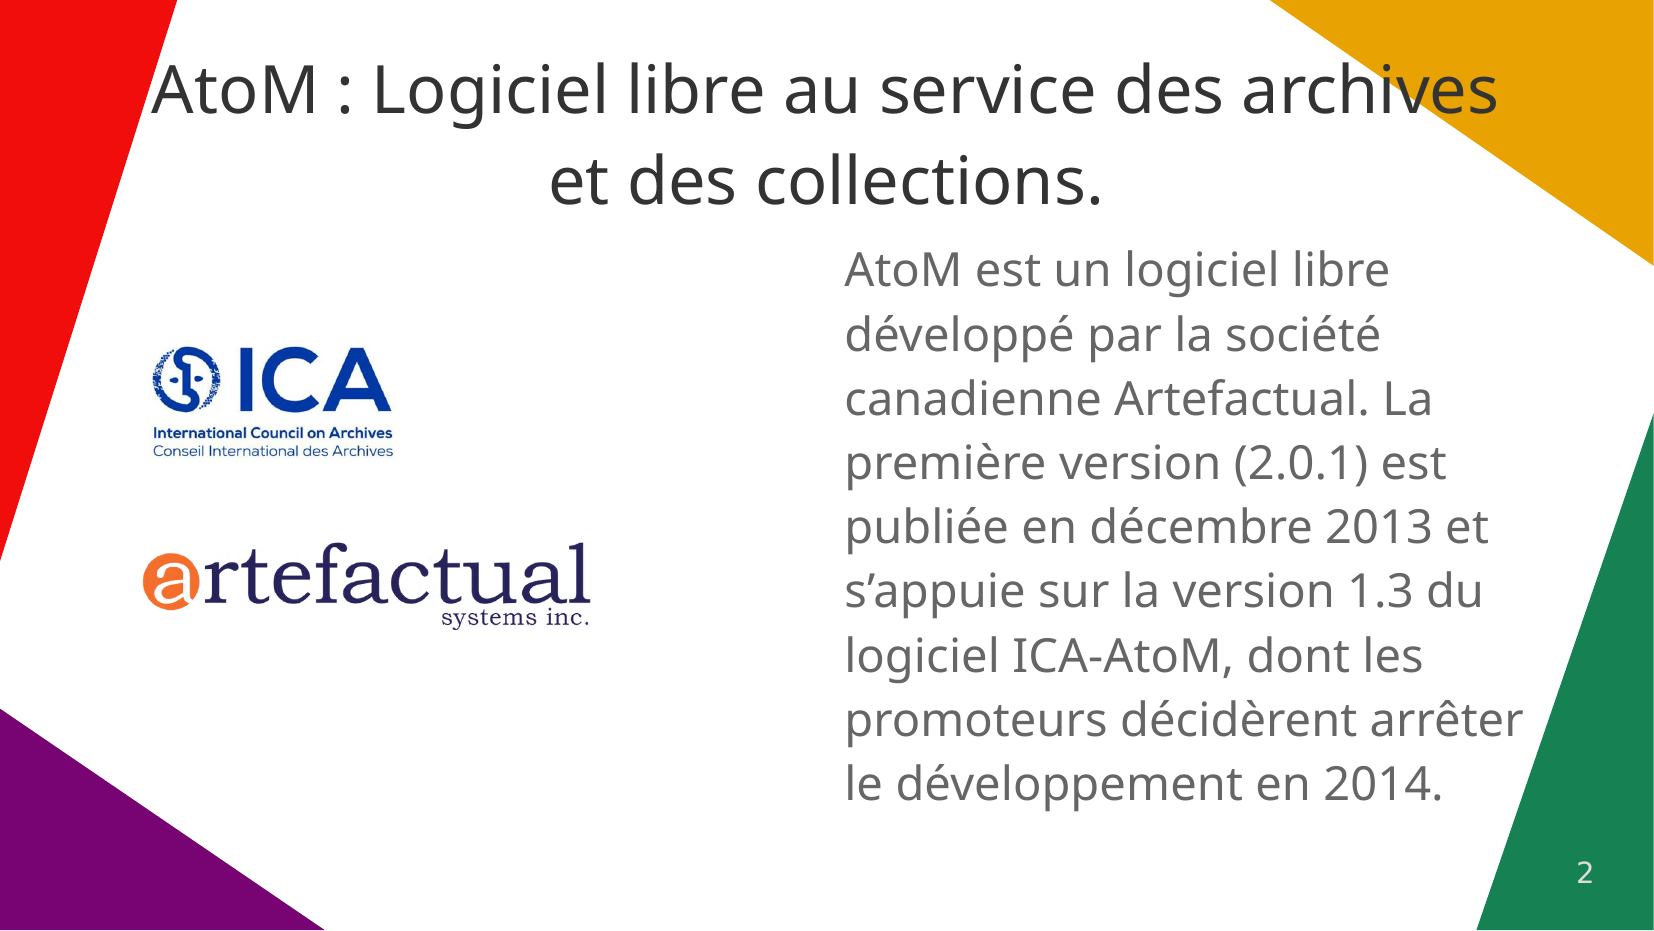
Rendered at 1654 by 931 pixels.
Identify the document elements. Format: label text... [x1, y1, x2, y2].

list AtoM est un logiciel libre développé par la société canadienne Artefactual. La première version (2.0.1) est publiée en décembre 2013 et s’appuie sur la version 1.3 du logiciel ICA-AtoM, dont les promoteurs décidèrent arrêter le développement en 2014. [844, 236, 1536, 827]
title AtoM : Logiciel libre au service des archives et des collections. [118, 55, 1536, 211]
picture [140, 531, 595, 631]
picture [130, 337, 415, 465]
